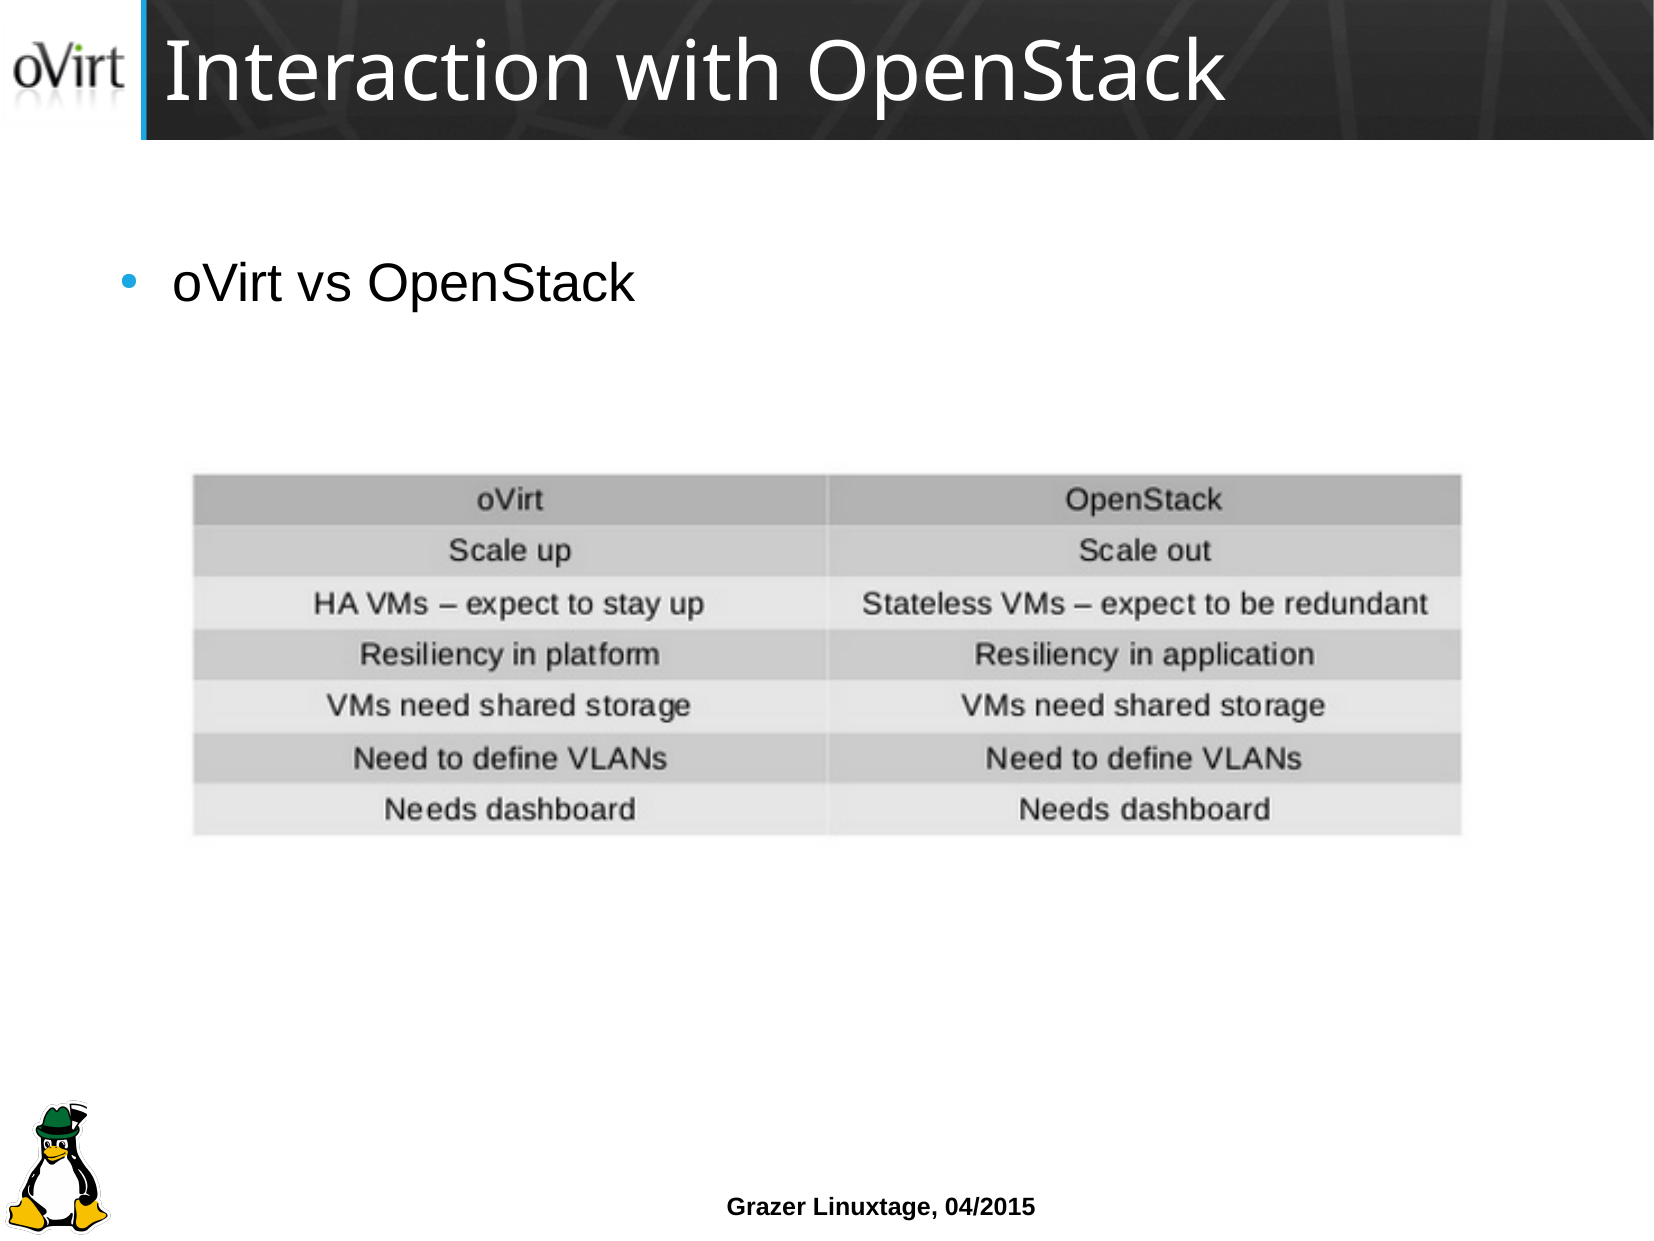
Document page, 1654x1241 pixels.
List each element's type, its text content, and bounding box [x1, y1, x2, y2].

title Interaction with OpenStack [164, 18, 1653, 119]
text_box oVirt vs OpenStack [86, 244, 1576, 1126]
picture [5, 1100, 111, 1235]
picture [180, 458, 1481, 849]
picture [0, 0, 1654, 140]
